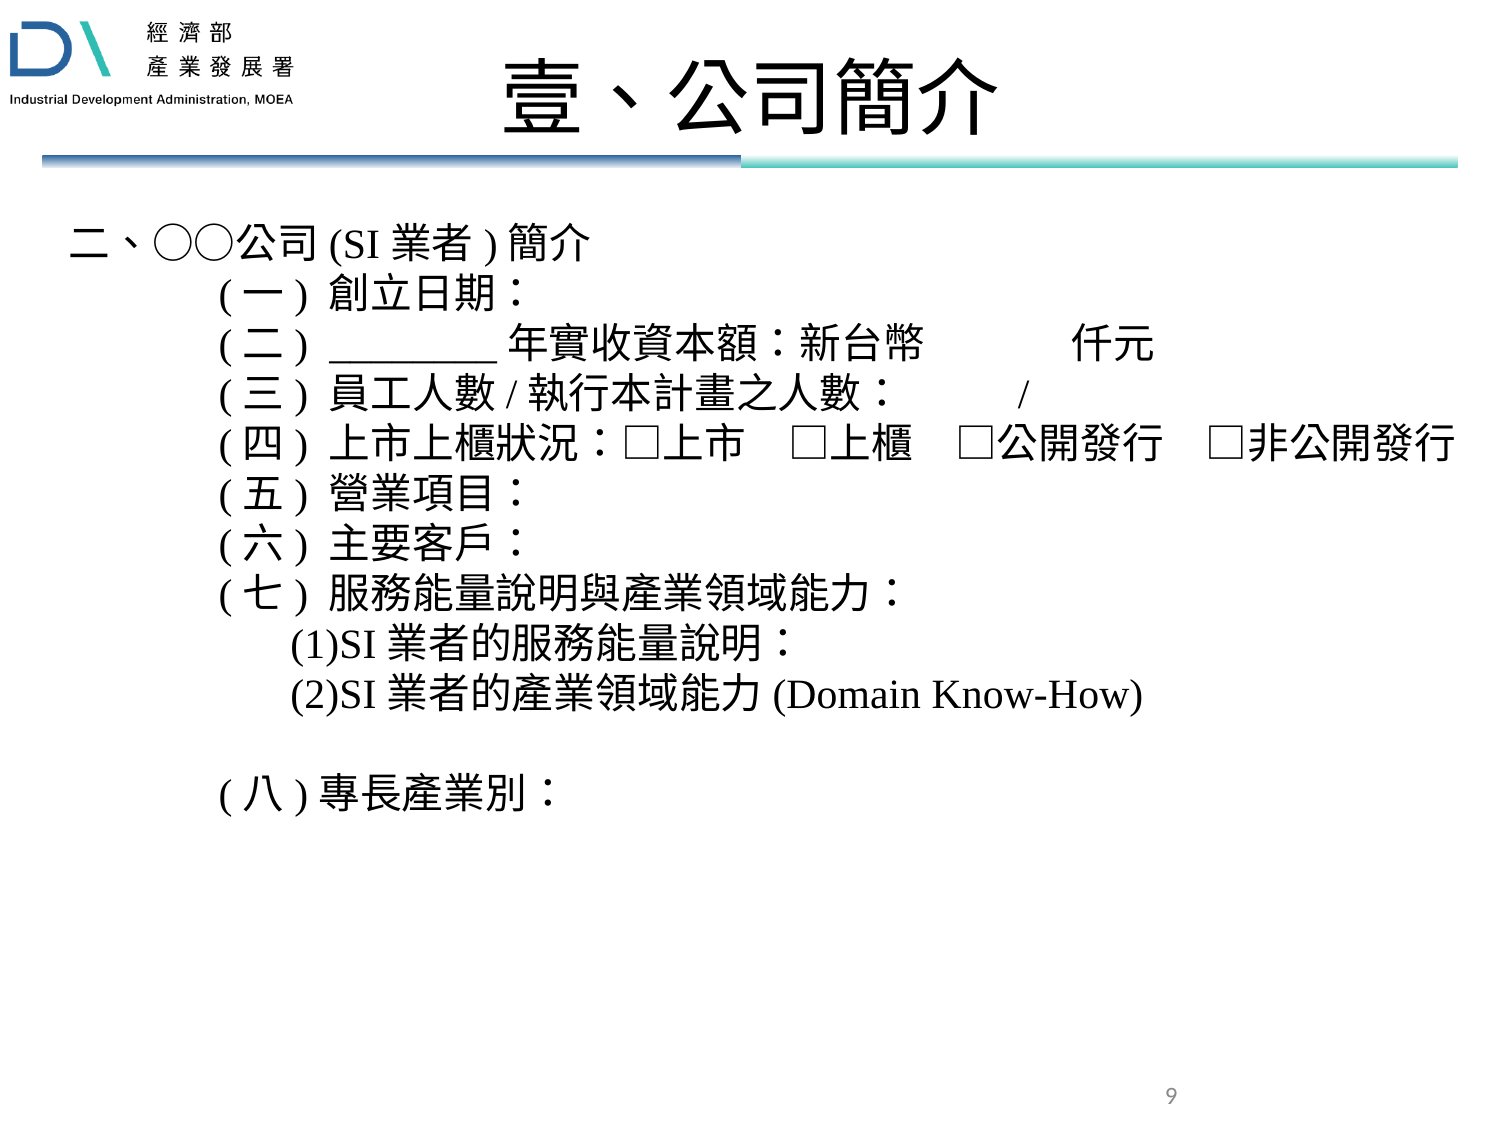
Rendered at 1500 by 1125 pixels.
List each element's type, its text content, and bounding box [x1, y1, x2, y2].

text_box 二、○○公司(SI業者)簡介 (一) 創立日期： (二) ________年實收資本額：新台幣 仟元 (三) 員工人數/執行本計畫之人數： / (四) 上市上櫃狀況：□上市 □上櫃 □公開發行 □非公開發行 (五) 營業項目： (六) 主要客戶： (七) 服務能量說明與產業領域能力： (1)SI業者的服務能量說明： (2)SI業者的產業領域能力(Domain Know-How) (八)專長產業別： [53, 221, 1377, 830]
title 壹、公司簡介 [75, 19, 1426, 171]
text_box 9 [1149, 1065, 1500, 1125]
